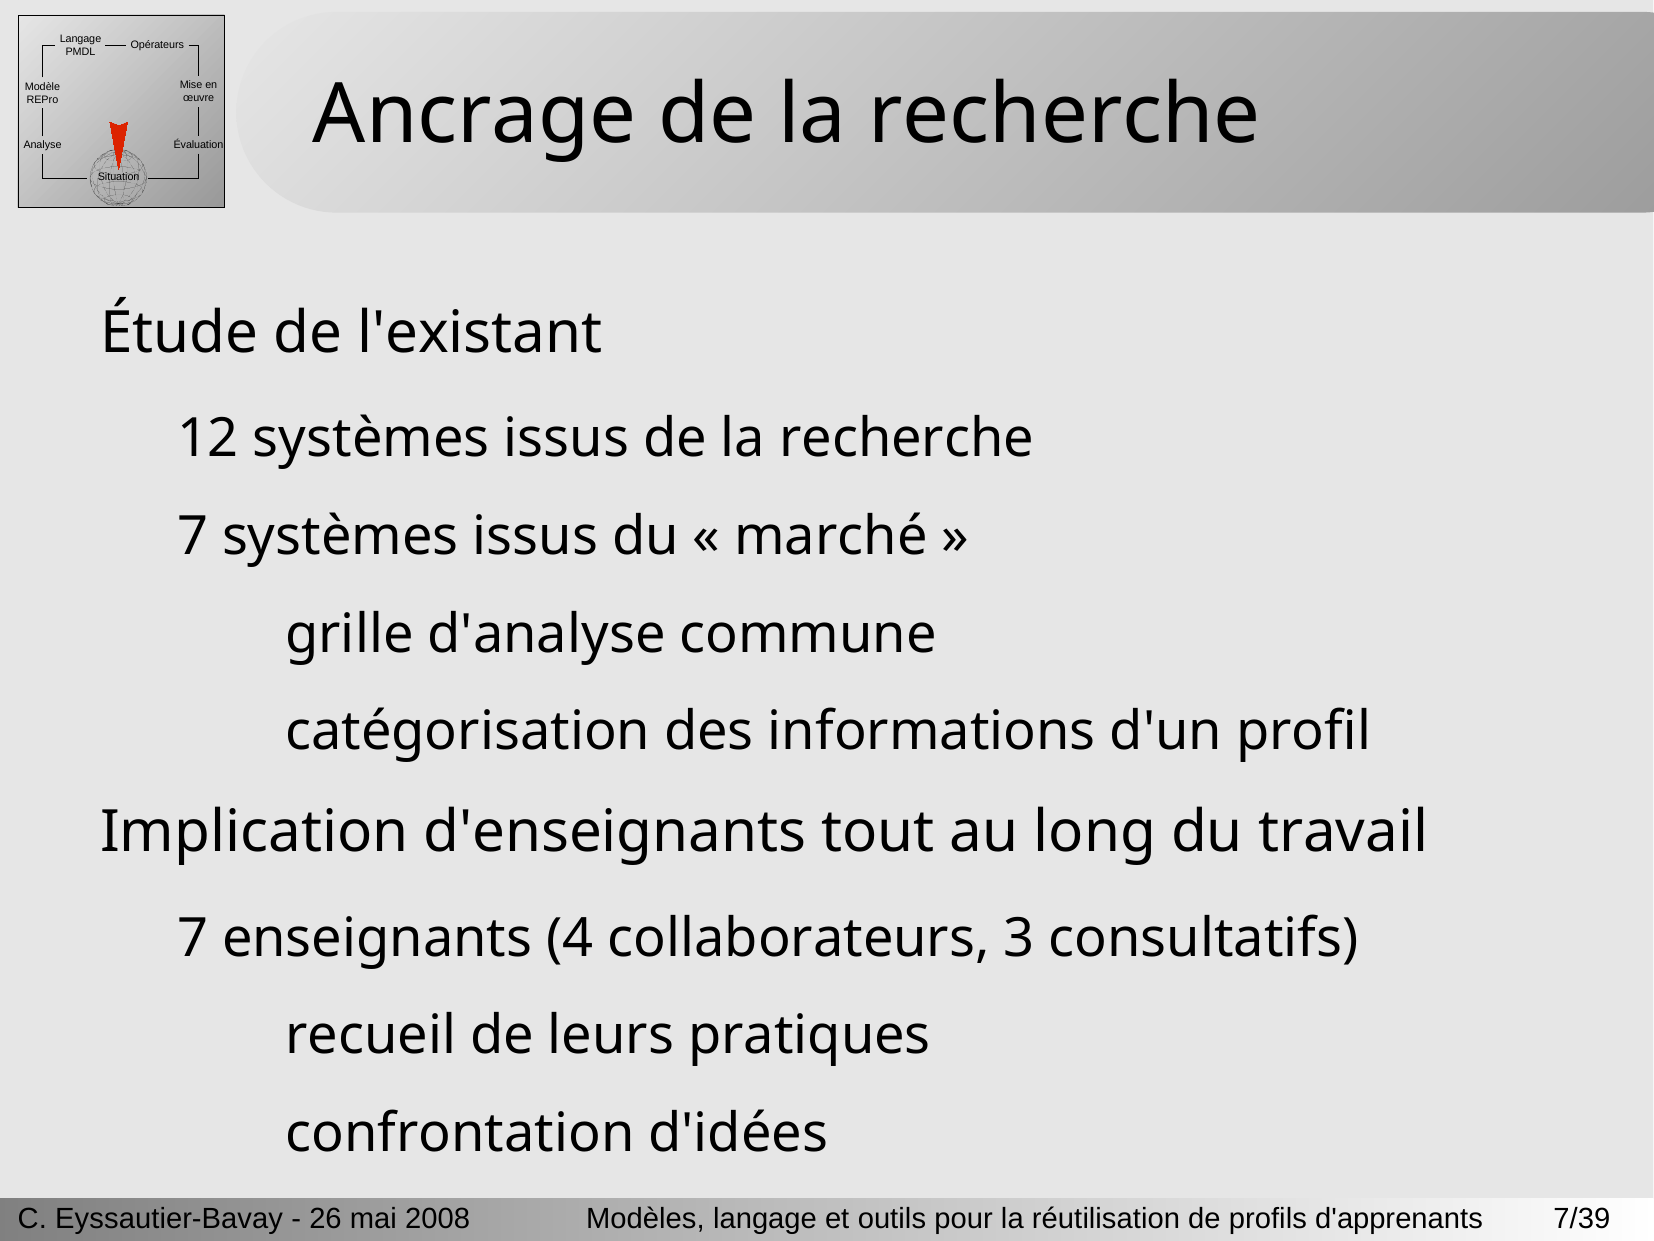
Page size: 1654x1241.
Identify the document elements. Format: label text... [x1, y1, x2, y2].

list Étude de l'existant 12 systèmes issus de la recherche 7 systèmes issus du « marché » grille d'analyse commune catégorisation des informations d'un profil Implication d'enseignants tout au long du travail 7 enseignants (4 collaborateurs, 3 consultatifs) recueil de leurs pratiques confrontation d'idées [82, 290, 1571, 1094]
text_box [109, 122, 128, 170]
chart [12, 13, 227, 213]
title Ancrage de la recherche [312, 7, 1654, 215]
